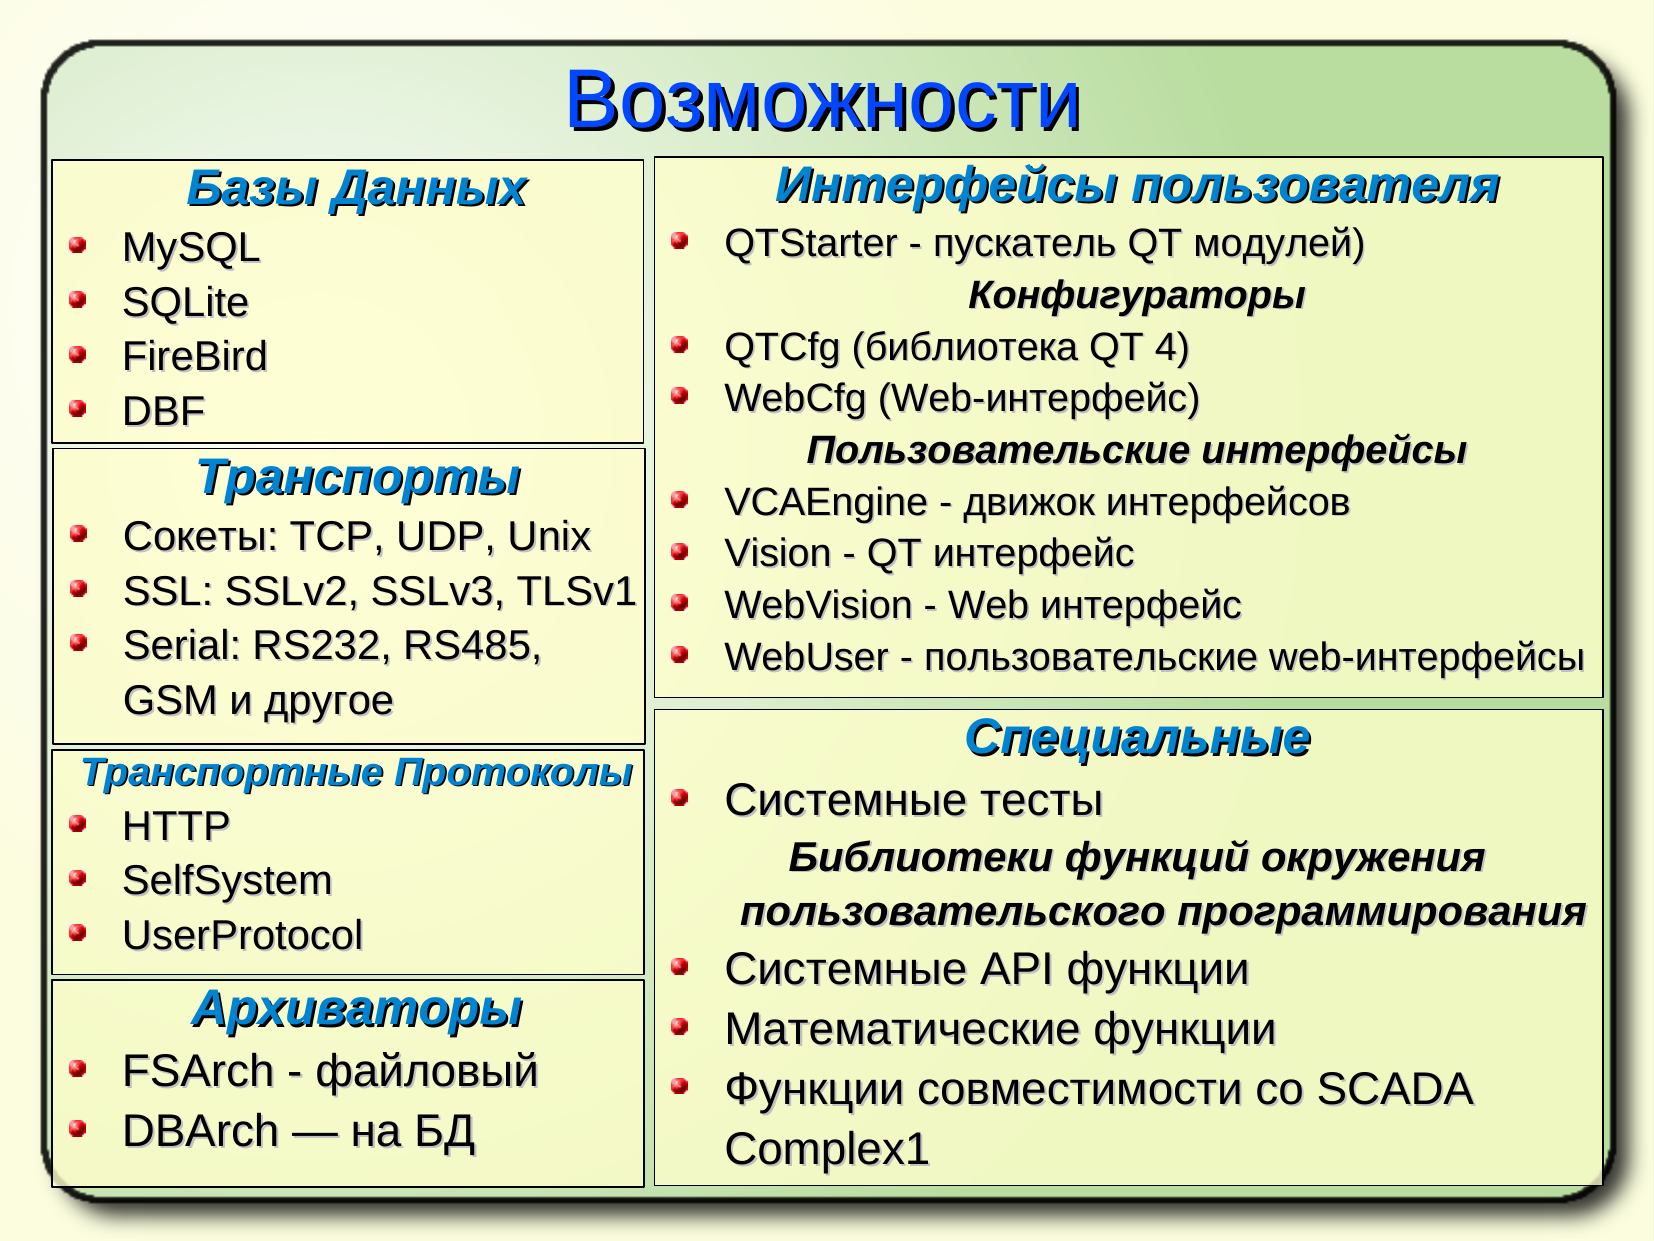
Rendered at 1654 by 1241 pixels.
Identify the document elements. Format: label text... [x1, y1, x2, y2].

text_box Транспорты Сокеты: TCP, UDP, Unix SSL: SSLv2, SSLv3, TLSv1 Serial: RS232, RS485, GSM и другое [53, 448, 645, 745]
text_box Транспортные Протоколы HTTP SelfSystem UserProtocol [52, 749, 644, 975]
list Базы Данных MySQL SQLite FireBird DBF [52, 159, 644, 443]
text_box Архиваторы FSArch - файловый DBArch — на БД [52, 980, 644, 1188]
picture [0, 0, 1654, 1241]
text_box Специальные Системные тесты Библиотеки функций окружения пользовательского программирования Системные API функции Математические функции Функции совместимости со SCADA Complex1 [654, 709, 1603, 1186]
text_box Интерфейсы пользователя QTStarter - пускатель QT модулей) Конфигураторы QTCfg (библиотека QT 4) WebCfg (Web-интерфейс) Пользовательские интерфейсы VCAEngine - движок интерфейсов Vision - QT интерфейс WebVision - Web интерфейс WebUser - пользовательские web-интерфейсы [654, 156, 1603, 698]
title Возможности [42, 53, 1603, 147]
